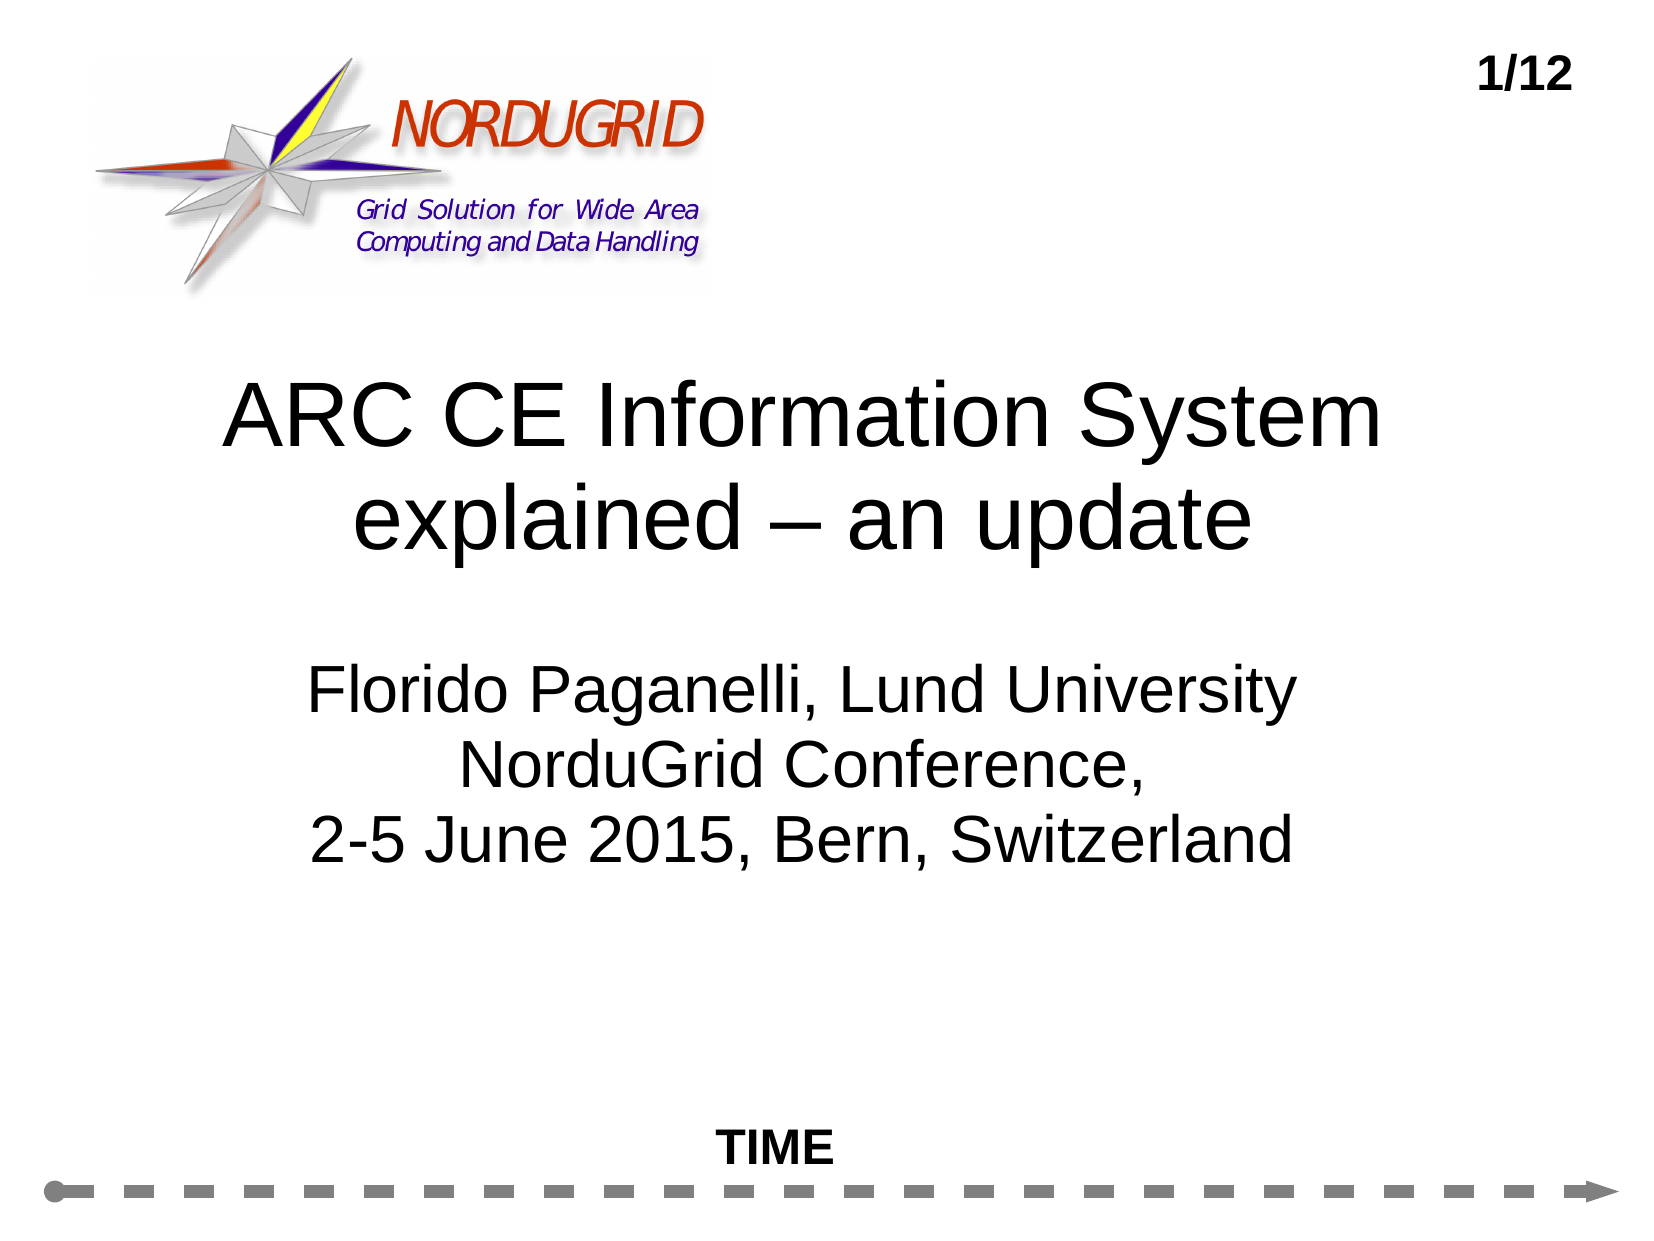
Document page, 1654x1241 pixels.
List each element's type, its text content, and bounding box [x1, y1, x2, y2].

title ARC CE Information System explained – an update [60, 362, 1549, 571]
subtitle Florido Paganelli, Lund University NorduGrid Conference, 2-5 June 2015, Bern, Switzerland [75, 405, 1531, 1125]
picture [90, 53, 715, 301]
